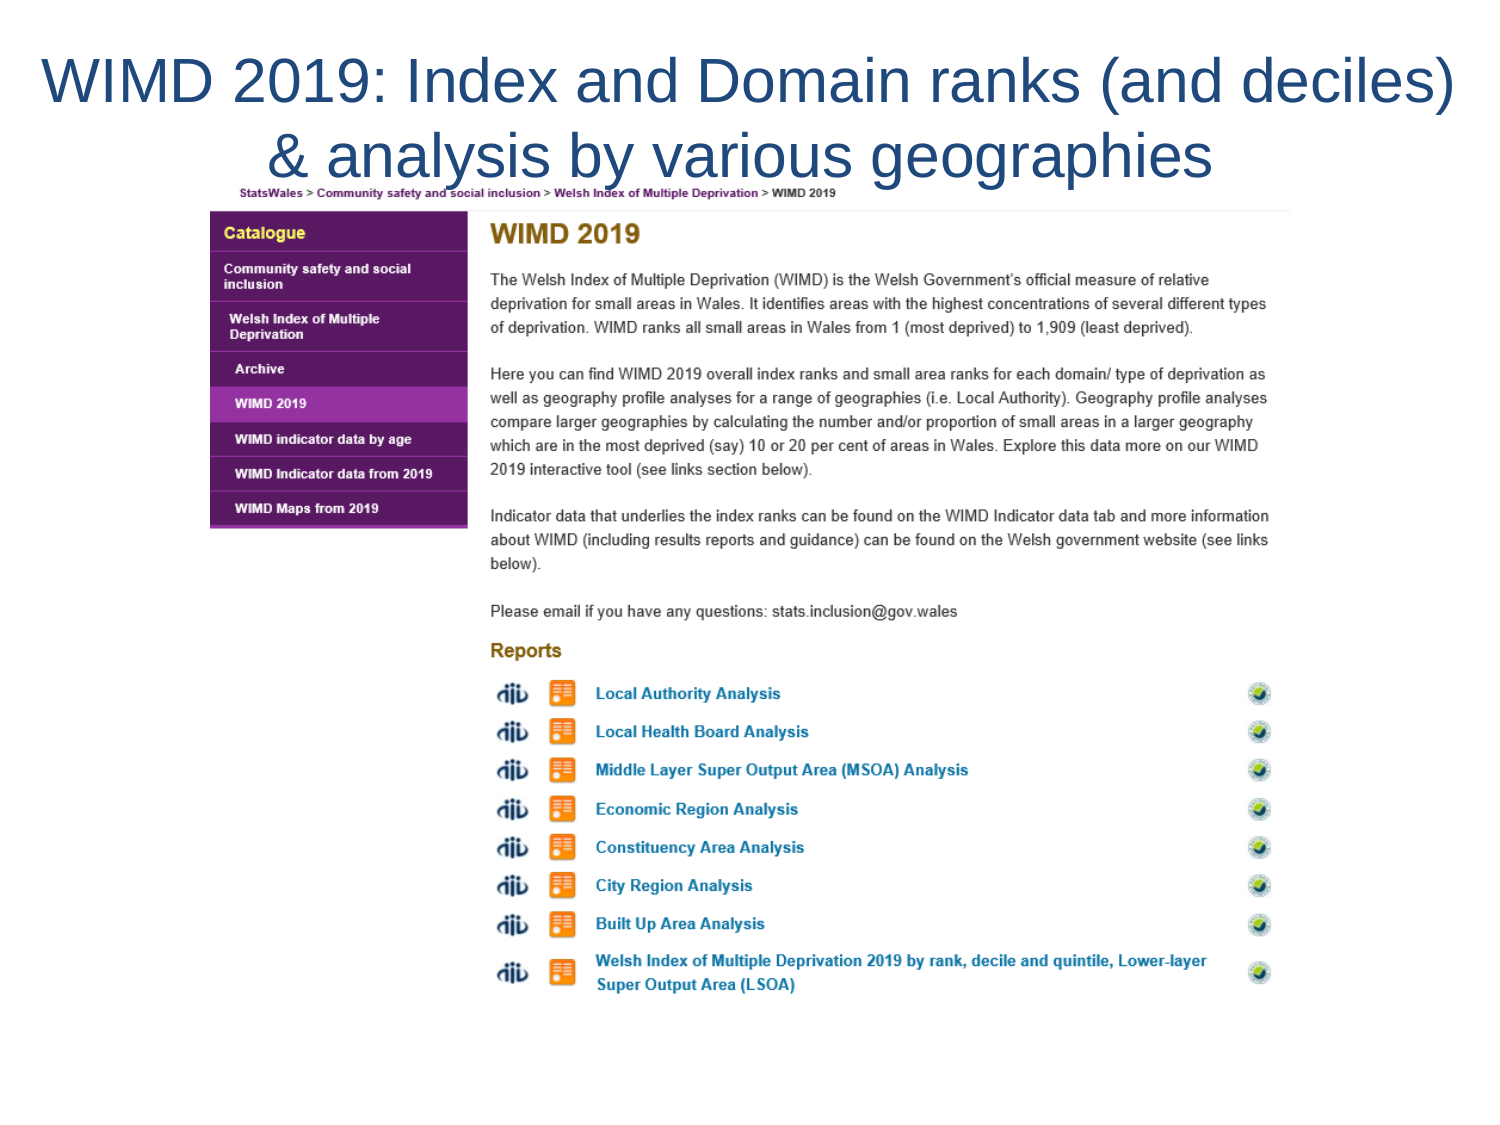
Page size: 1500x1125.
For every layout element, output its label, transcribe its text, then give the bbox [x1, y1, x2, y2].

title WIMD 2019: Index and Domain ranks (and deciles) & analysis by various geographies [0, 32, 1500, 179]
picture [210, 179, 1290, 1009]
